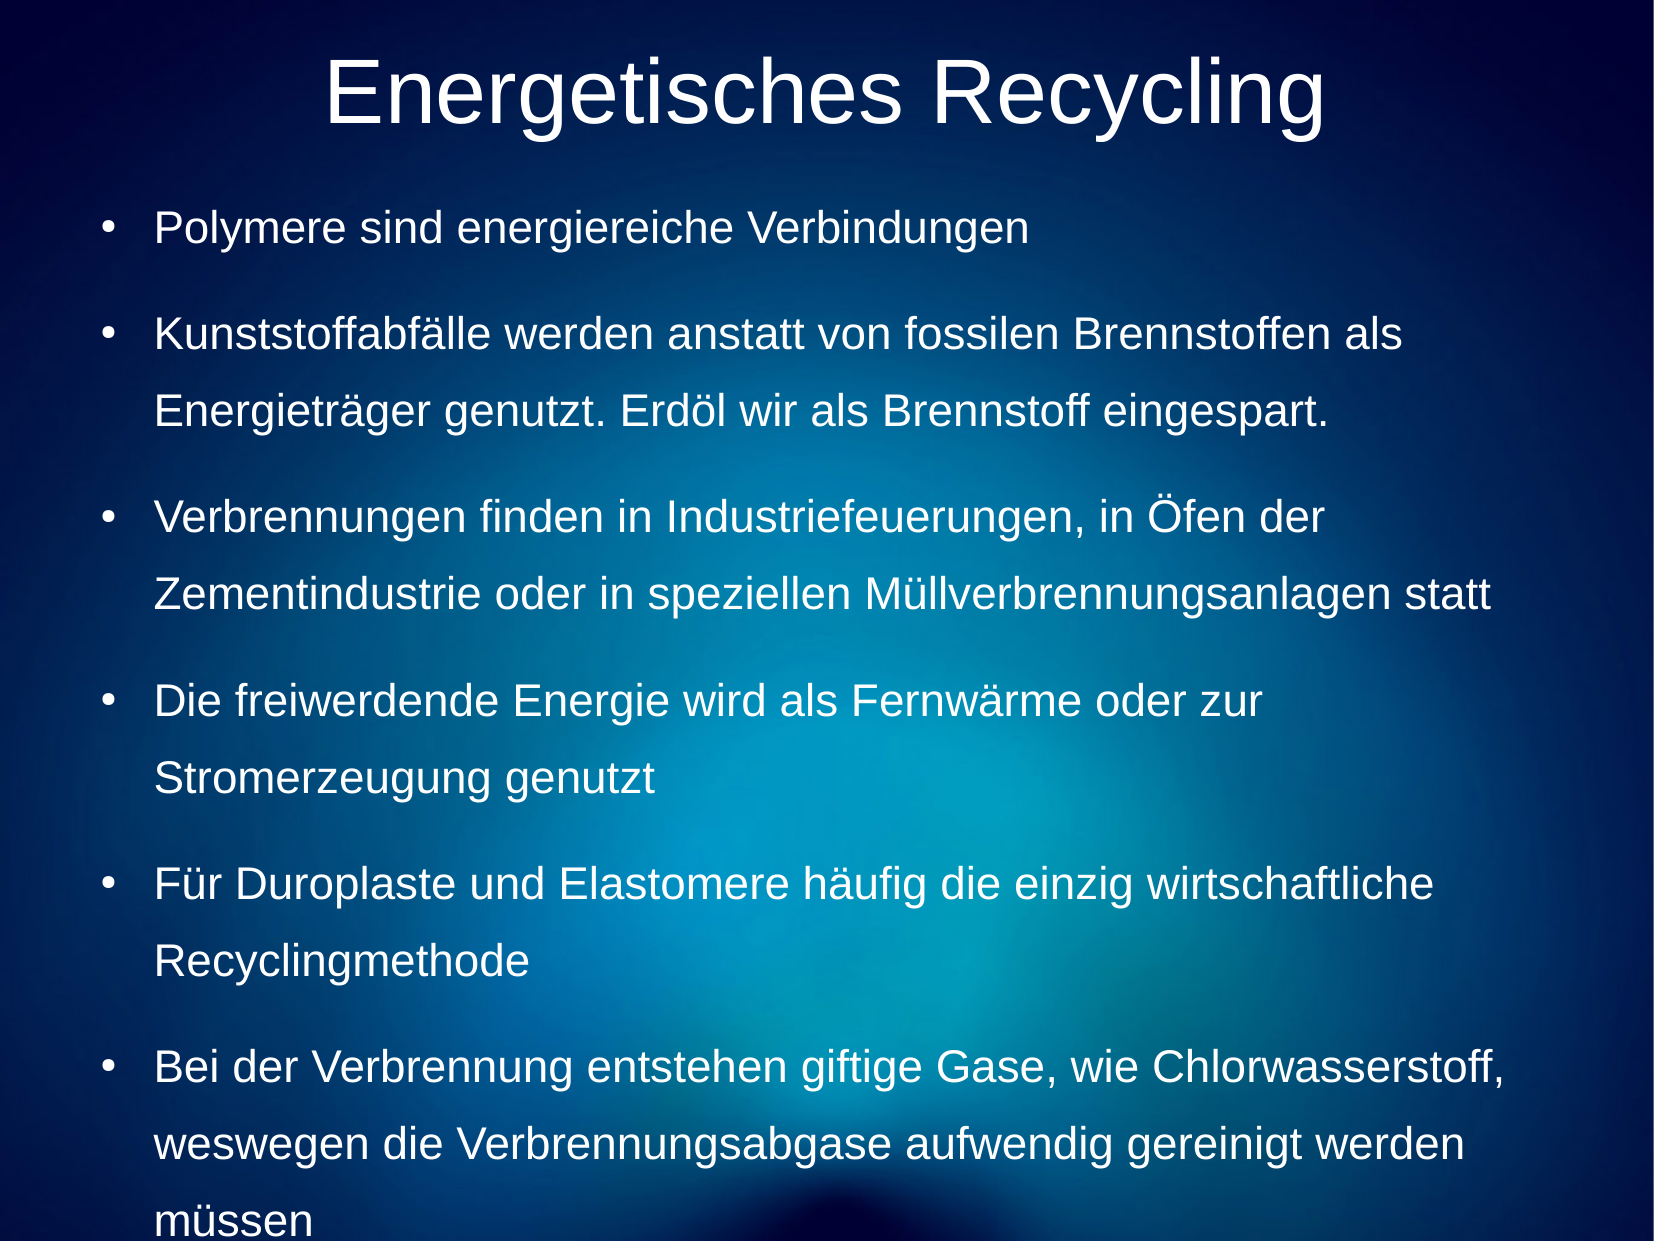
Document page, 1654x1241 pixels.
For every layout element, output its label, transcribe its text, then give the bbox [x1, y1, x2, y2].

title Energetisches Recycling [82, 0, 1571, 176]
list Polymere sind energiereiche Verbindungen Kunststoffabfälle werden anstatt von fossilen Brennstoffen als Energieträger genutzt. Erdöl wir als Brennstoff eingespart. Verbrennungen finden in Industriefeuerungen, in Öfen der Zementindustrie oder in speziellen Müllverbrennungsanlagen statt Die freiwerdende Energie wird als Fernwärme oder zur Stromerzeugung genutzt Für Duroplaste und Elastomere häufig die einzig wirtschaftliche Recyclingmethode Bei der Verbrennung entstehen giftige Gase, wie Chlorwasserstoff, weswegen die Verbrennungsabgase aufwendig gereinigt werden müssen [82, 176, 1571, 1221]
picture [198, 1221, 209, 1233]
picture [0, 0, 1654, 1241]
